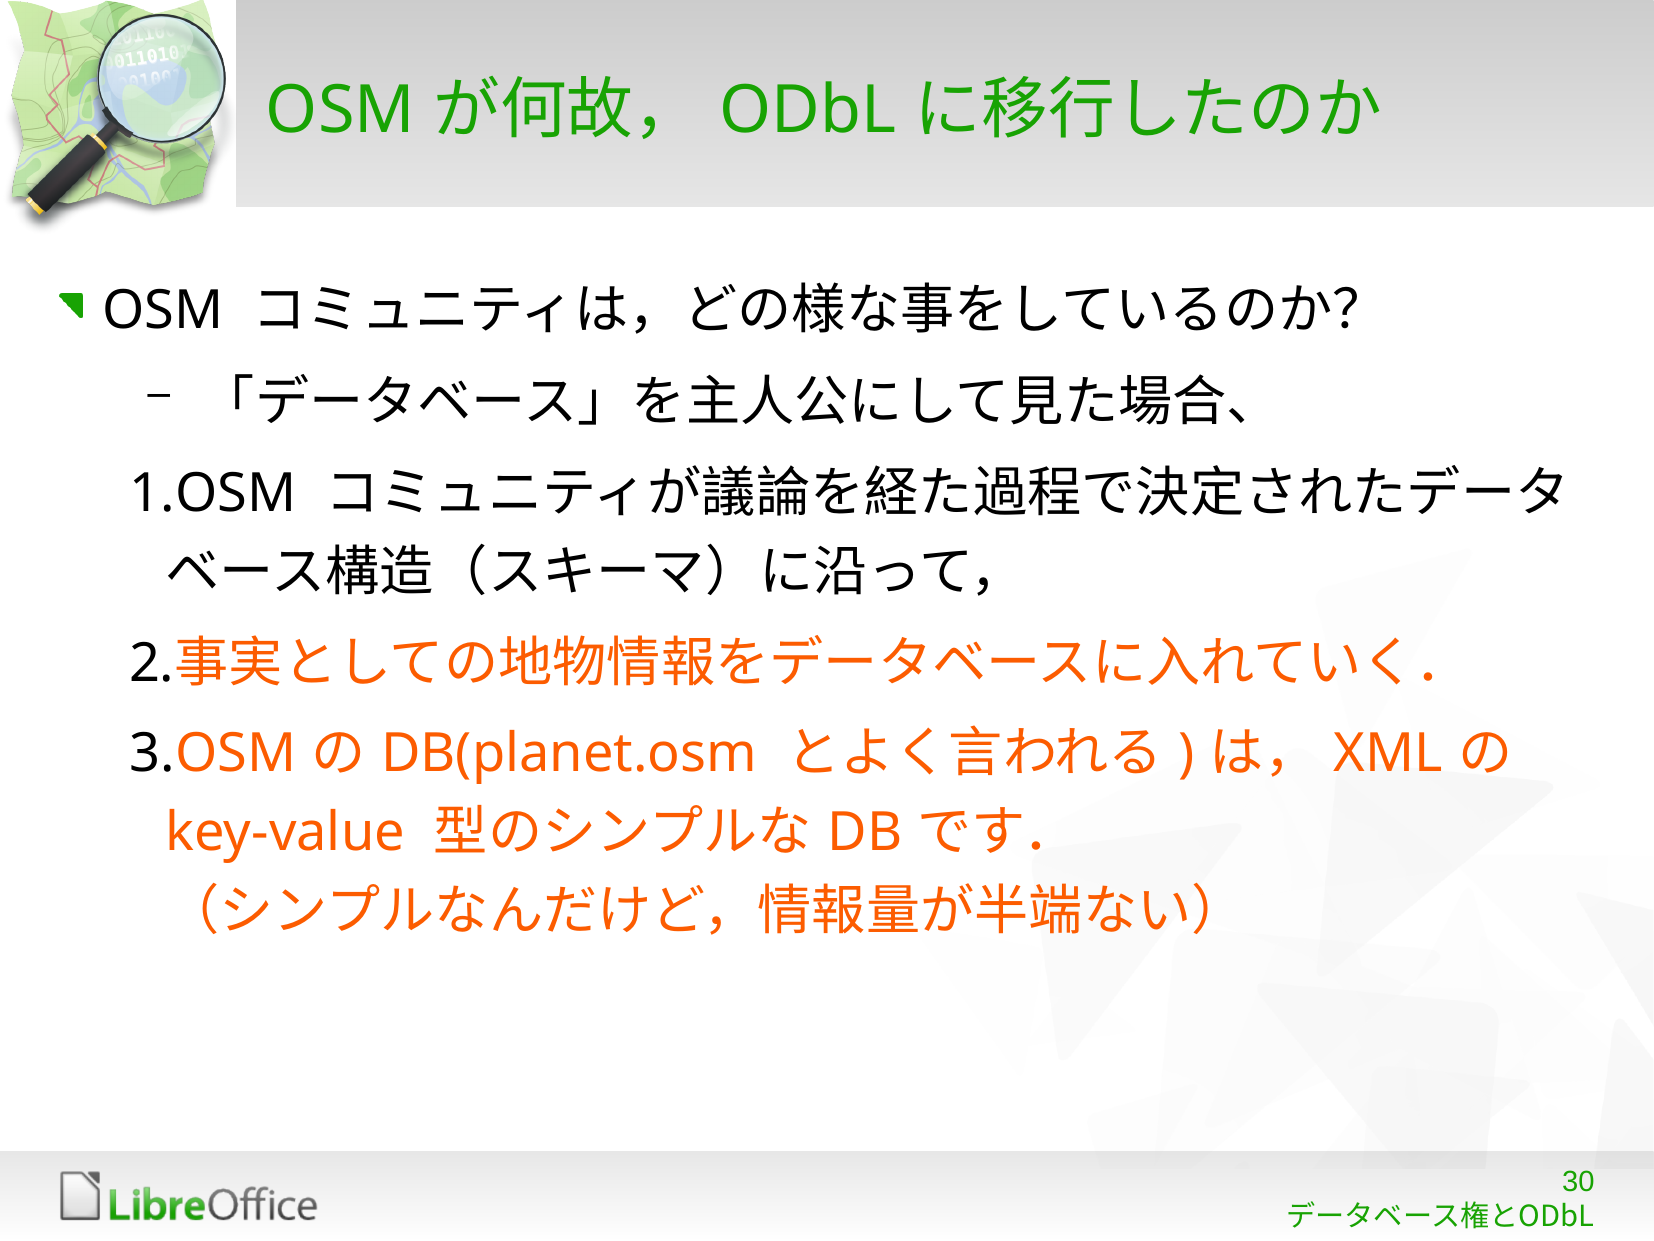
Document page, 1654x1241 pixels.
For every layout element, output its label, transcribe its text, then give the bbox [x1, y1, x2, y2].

picture [0, 0, 237, 237]
picture [915, 548, 1654, 1169]
title OSMが何故，ODbLに移行したのか [265, 29, 1595, 178]
picture [41, 1152, 337, 1240]
list OSM コミュニティは，どの様な事をしているのか？ 「データベース」を主人公にして見た場合、 OSM コミュニティが議論を経た過程で決定されたデータベース構造（スキーマ）に沿って， 事実としての地物情報をデータベースに入れていく． OSMのDB(planet.osm とよく言われる)は，XMLの key-value 型のシンプルなDBです． （シンプルなんだけど，情報量が半端ない） [59, 265, 1595, 986]
